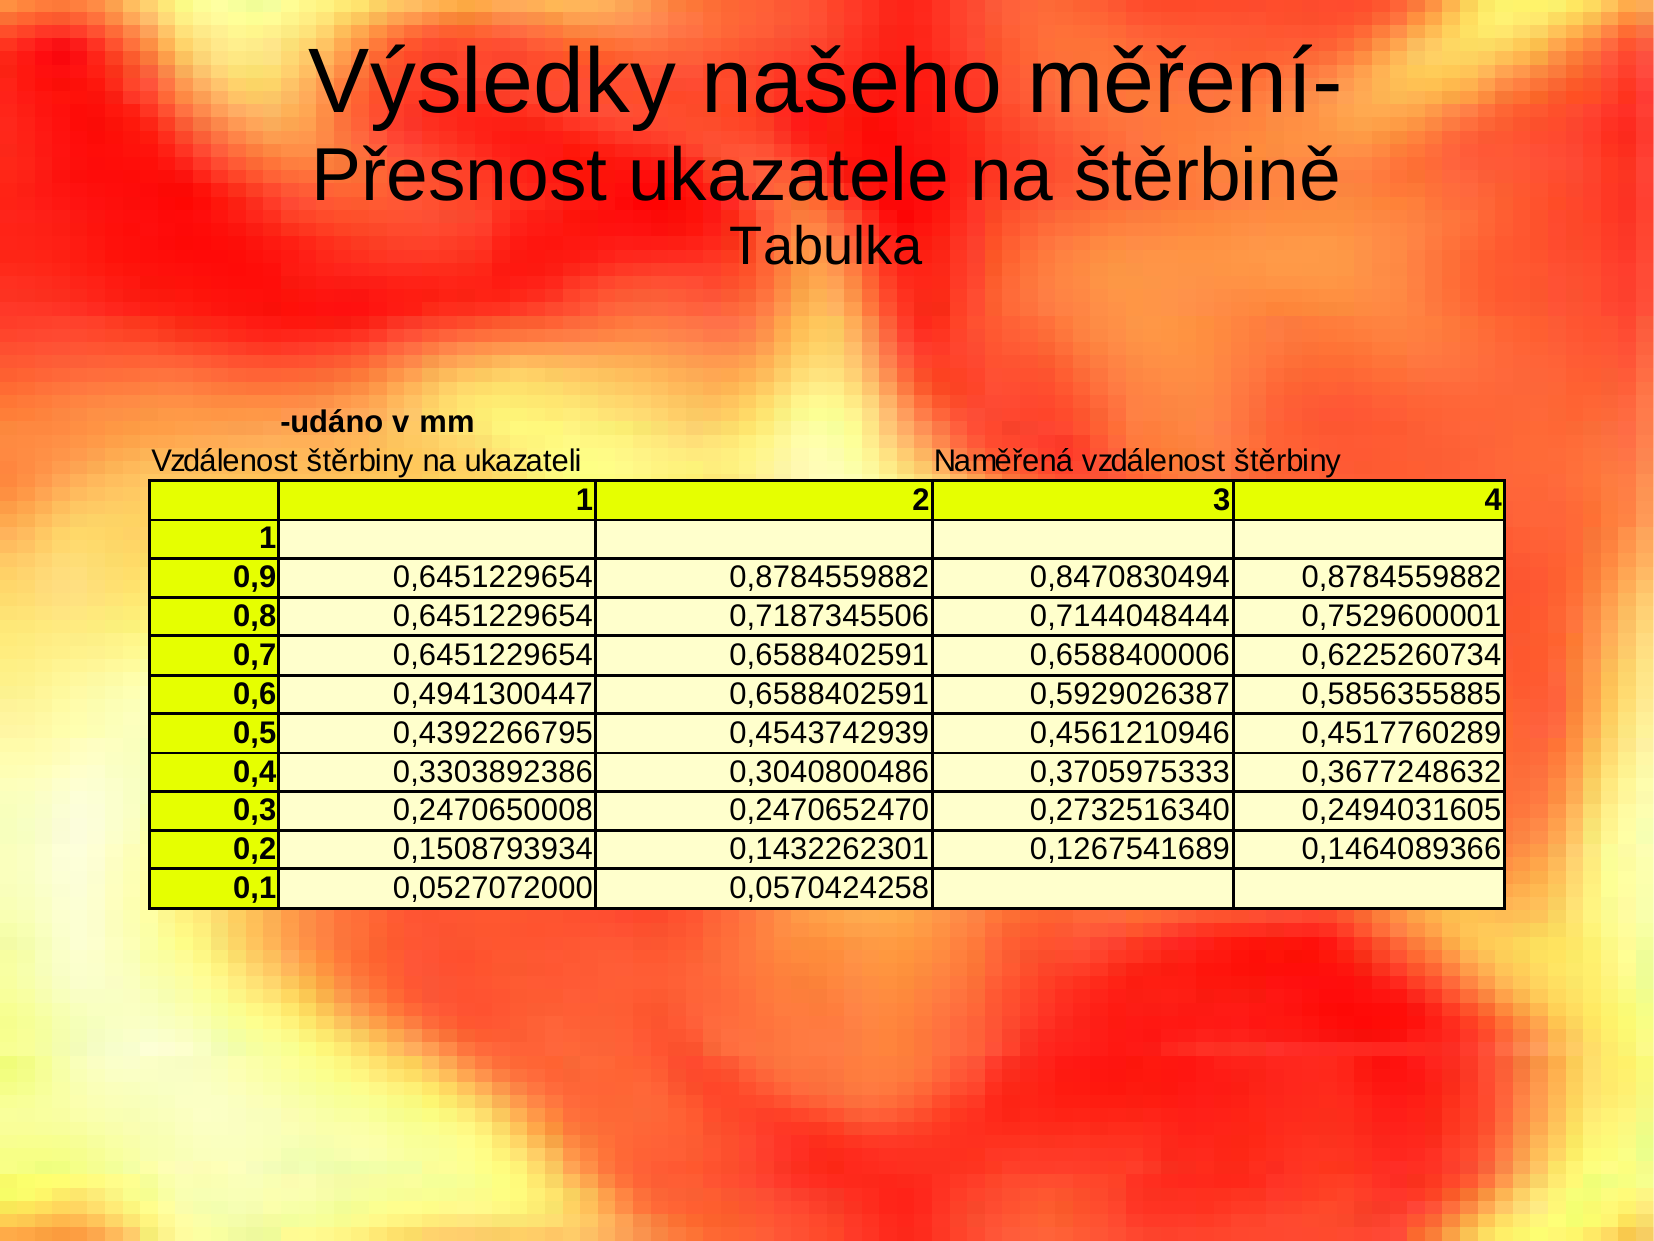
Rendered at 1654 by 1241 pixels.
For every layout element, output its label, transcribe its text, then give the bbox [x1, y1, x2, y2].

picture [0, 0, 1654, 1241]
chart [147, 324, 1630, 1136]
title Výsledky našeho měření- Přesnost ukazatele na štěrbině Tabulka [82, 29, 1571, 277]
